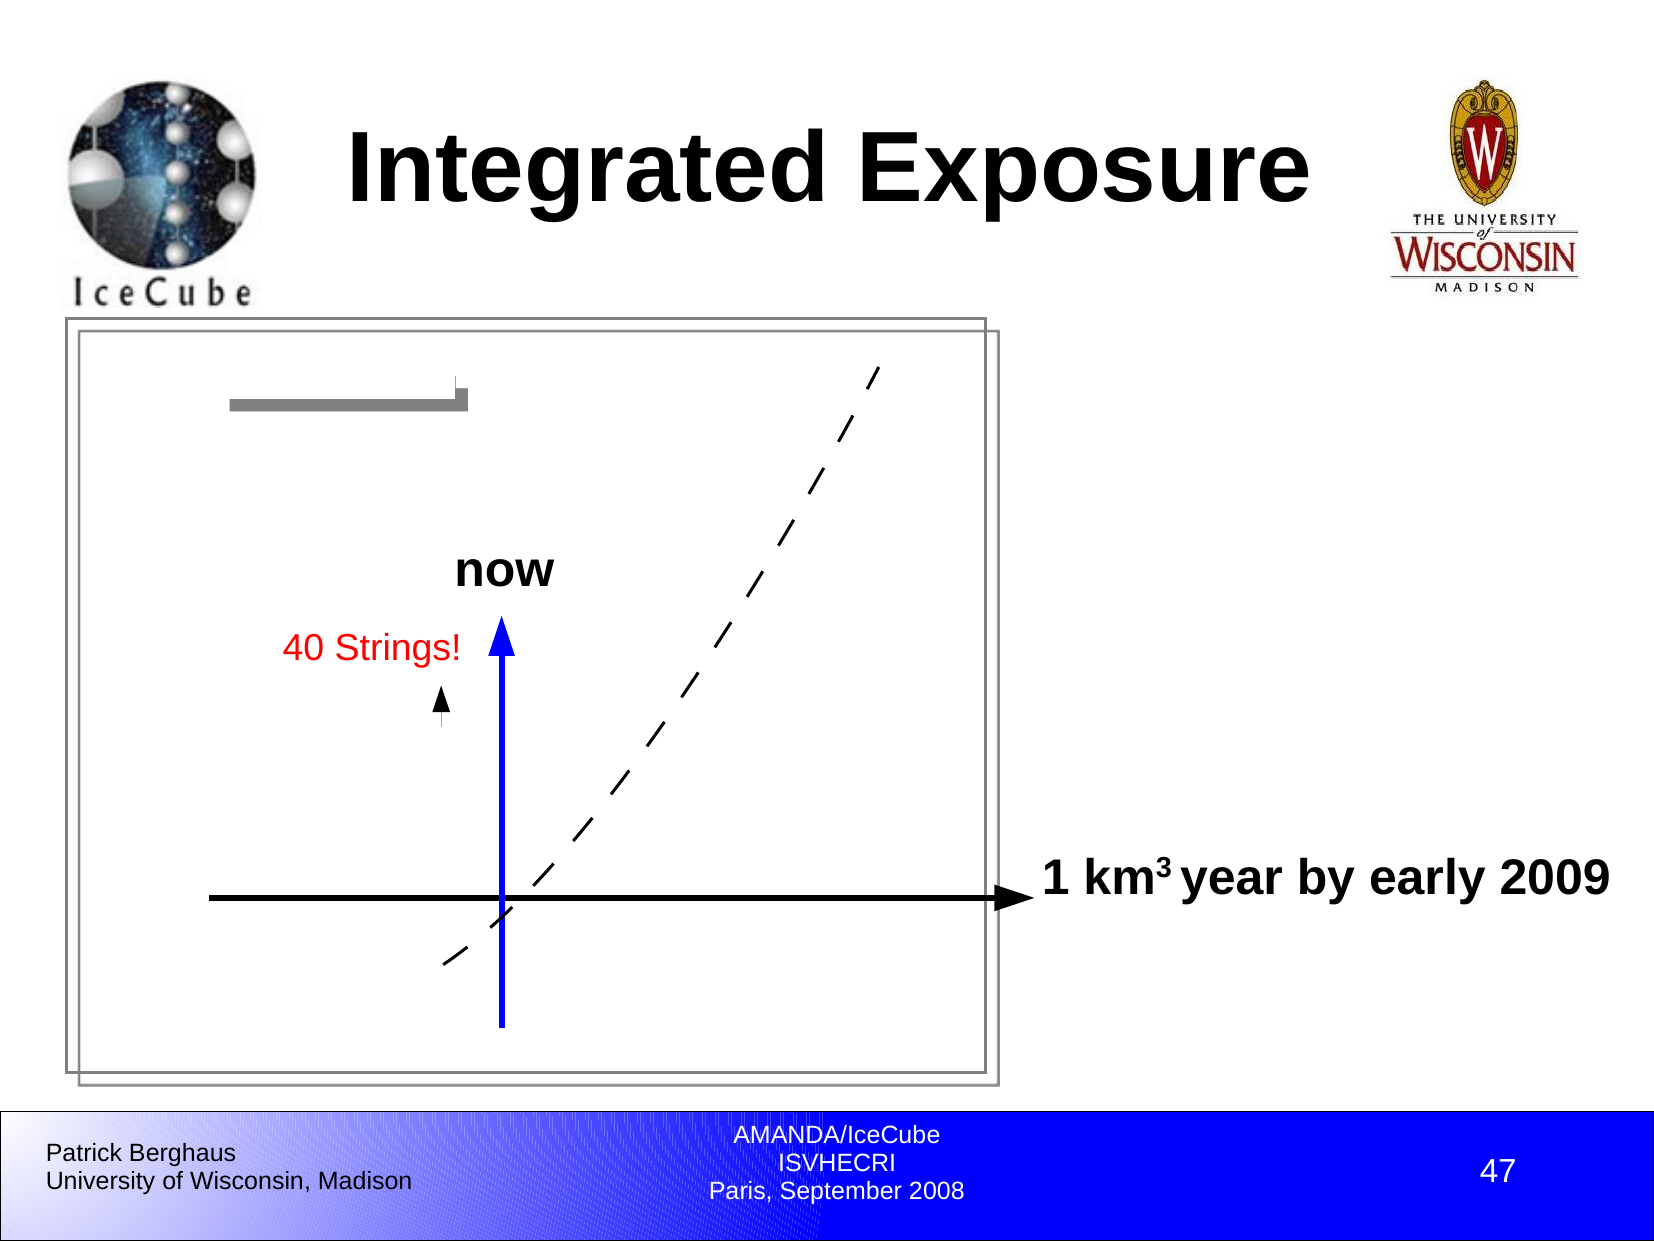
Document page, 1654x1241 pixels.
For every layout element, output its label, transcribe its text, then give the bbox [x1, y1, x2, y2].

picture [60, 78, 263, 308]
text_box now [439, 533, 569, 624]
picture [1381, 76, 1585, 310]
picture [68, 320, 985, 1071]
text_box 40 Strings! [267, 618, 477, 690]
text_box Integrated Exposure [332, 103, 1329, 270]
text_box 1 km3 year by early 2009 [1027, 841, 1625, 932]
